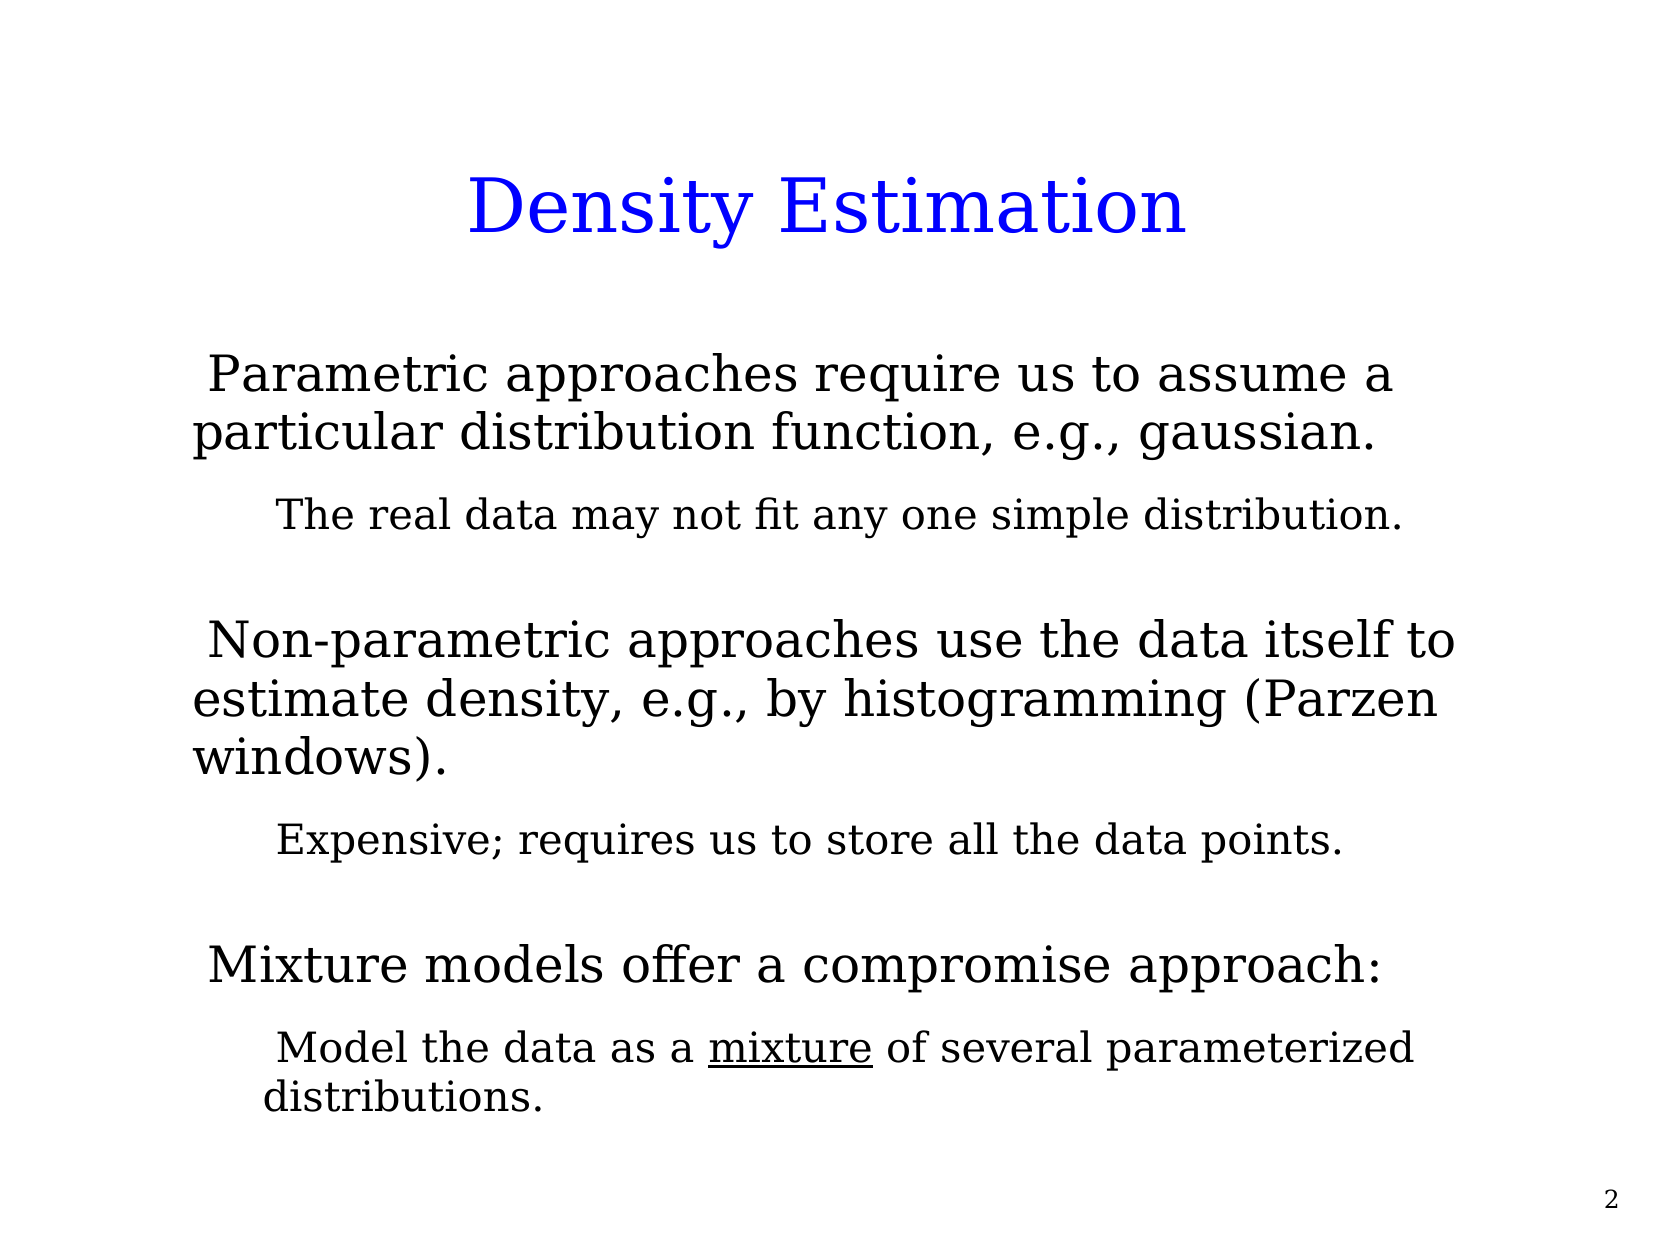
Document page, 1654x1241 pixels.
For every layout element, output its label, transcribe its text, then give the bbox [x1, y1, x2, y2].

list Parametric approaches require us to assume a particular distribution function, e.g., gaussian. The real data may not fit any one simple distribution. Non-parametric approaches use the data itself to estimate density, e.g., by histogramming (Parzen windows). Expensive; requires us to store all the data points. Mixture models offer a compromise approach: Model the data as a mixture of several parameterized distributions. [121, 344, 1534, 1121]
title Density Estimation [121, 102, 1534, 311]
